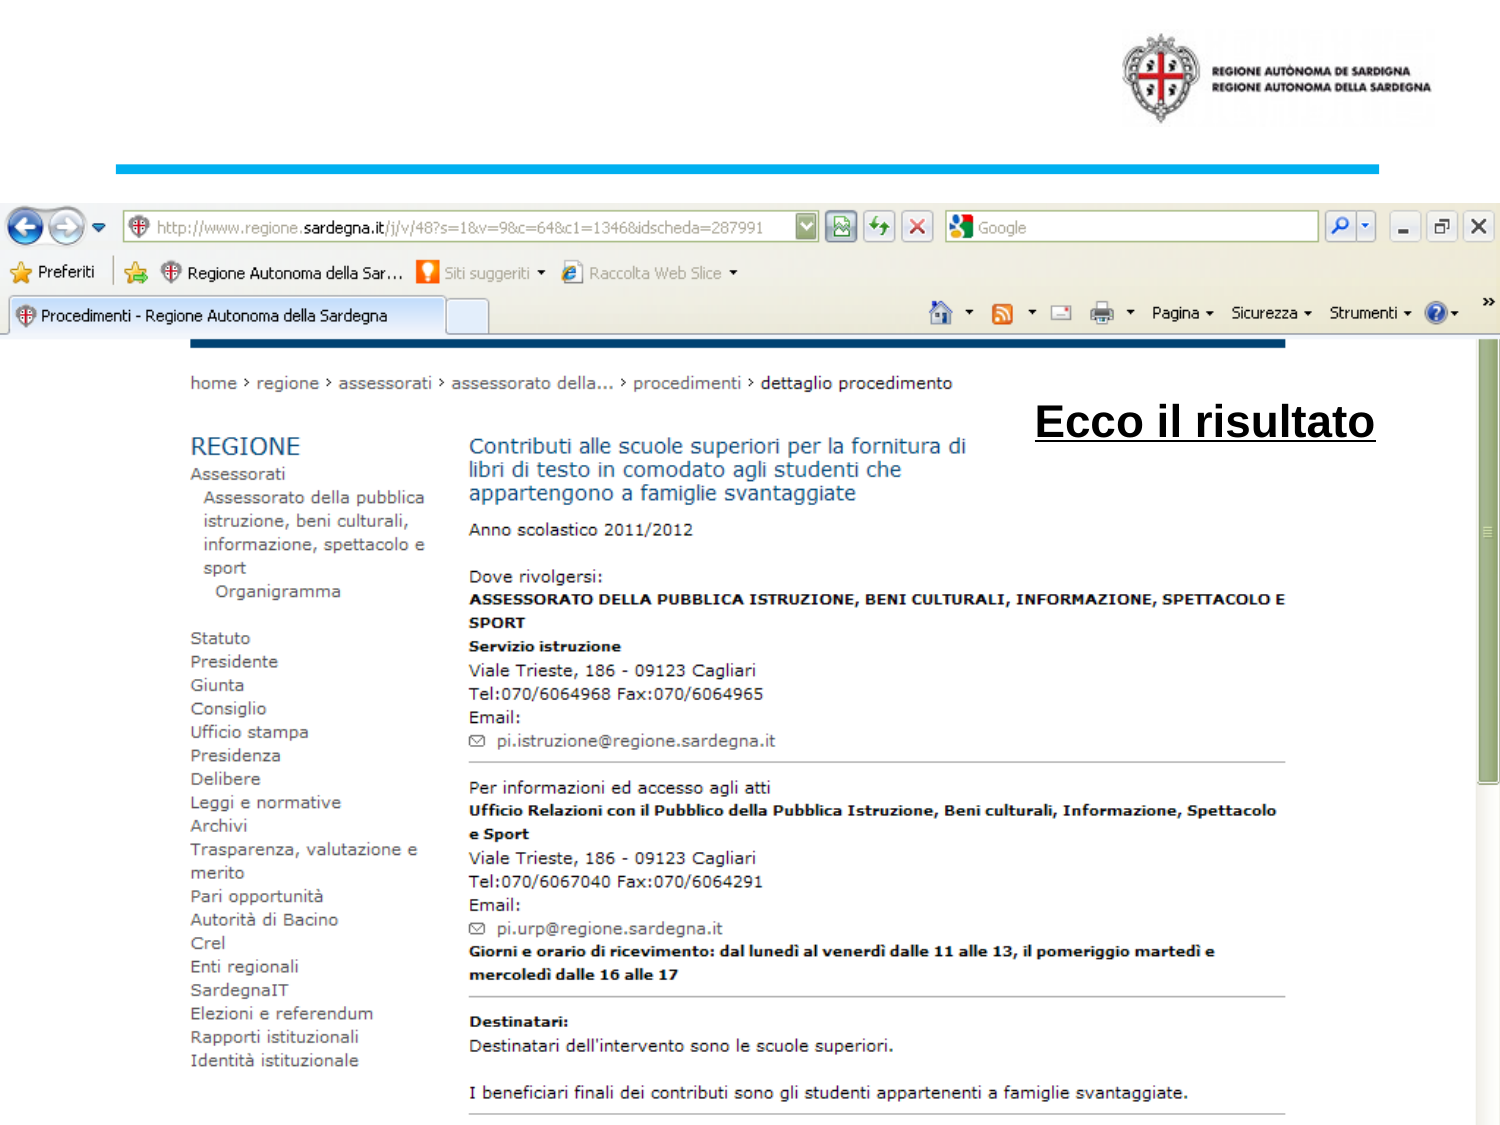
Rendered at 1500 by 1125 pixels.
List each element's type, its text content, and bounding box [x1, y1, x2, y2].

text_box Ecco il risultato [1019, 383, 1391, 454]
picture [0, 203, 1500, 1125]
picture [1122, 29, 1435, 127]
text_box [115, 164, 1380, 175]
